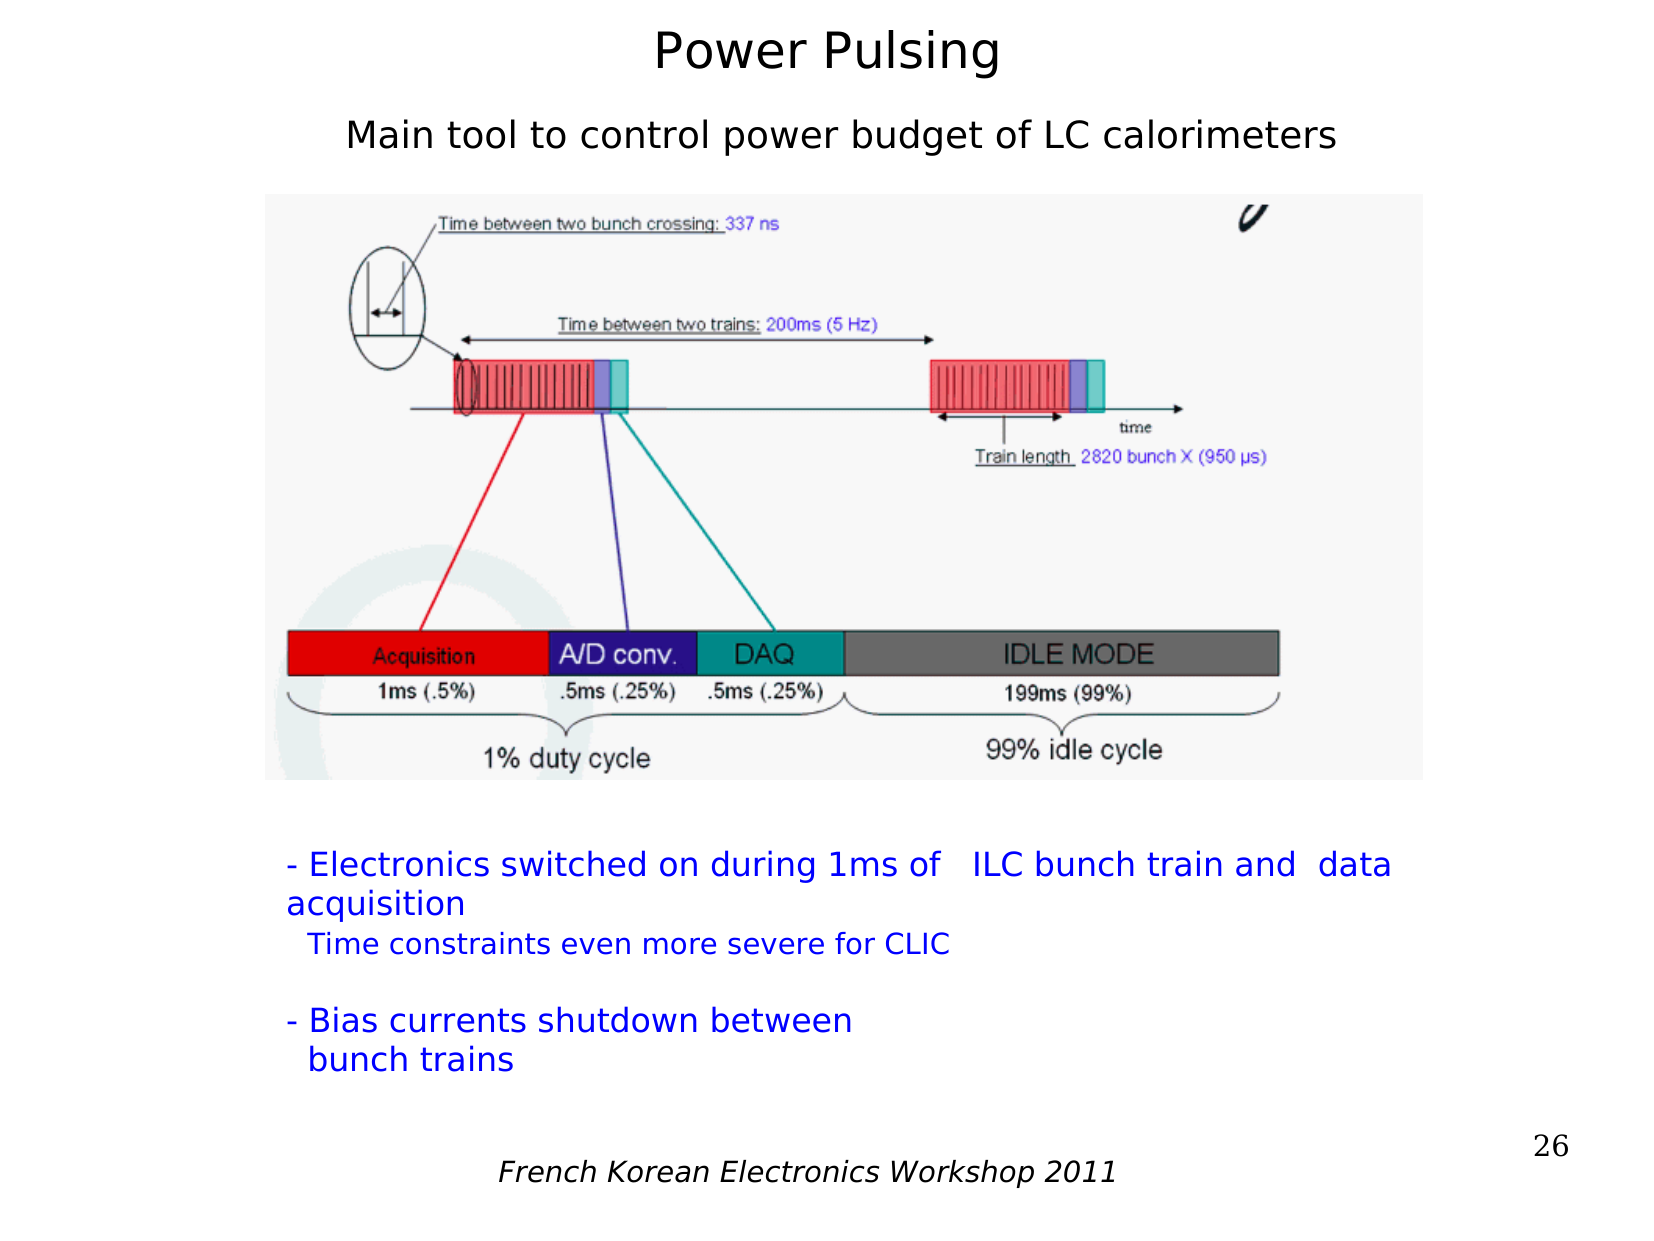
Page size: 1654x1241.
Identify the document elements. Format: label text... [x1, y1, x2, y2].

text_box Power Pulsing [415, 13, 1200, 88]
text_box - Electronics switched on during 1ms of ILC bunch train and data acquisition Time constraints even more severe for CLIC - Bias currents shutdown between bunch trains [271, 837, 1482, 1087]
picture [265, 194, 1423, 780]
text_box Main tool to control power budget of LC calorimeters [330, 106, 1353, 166]
